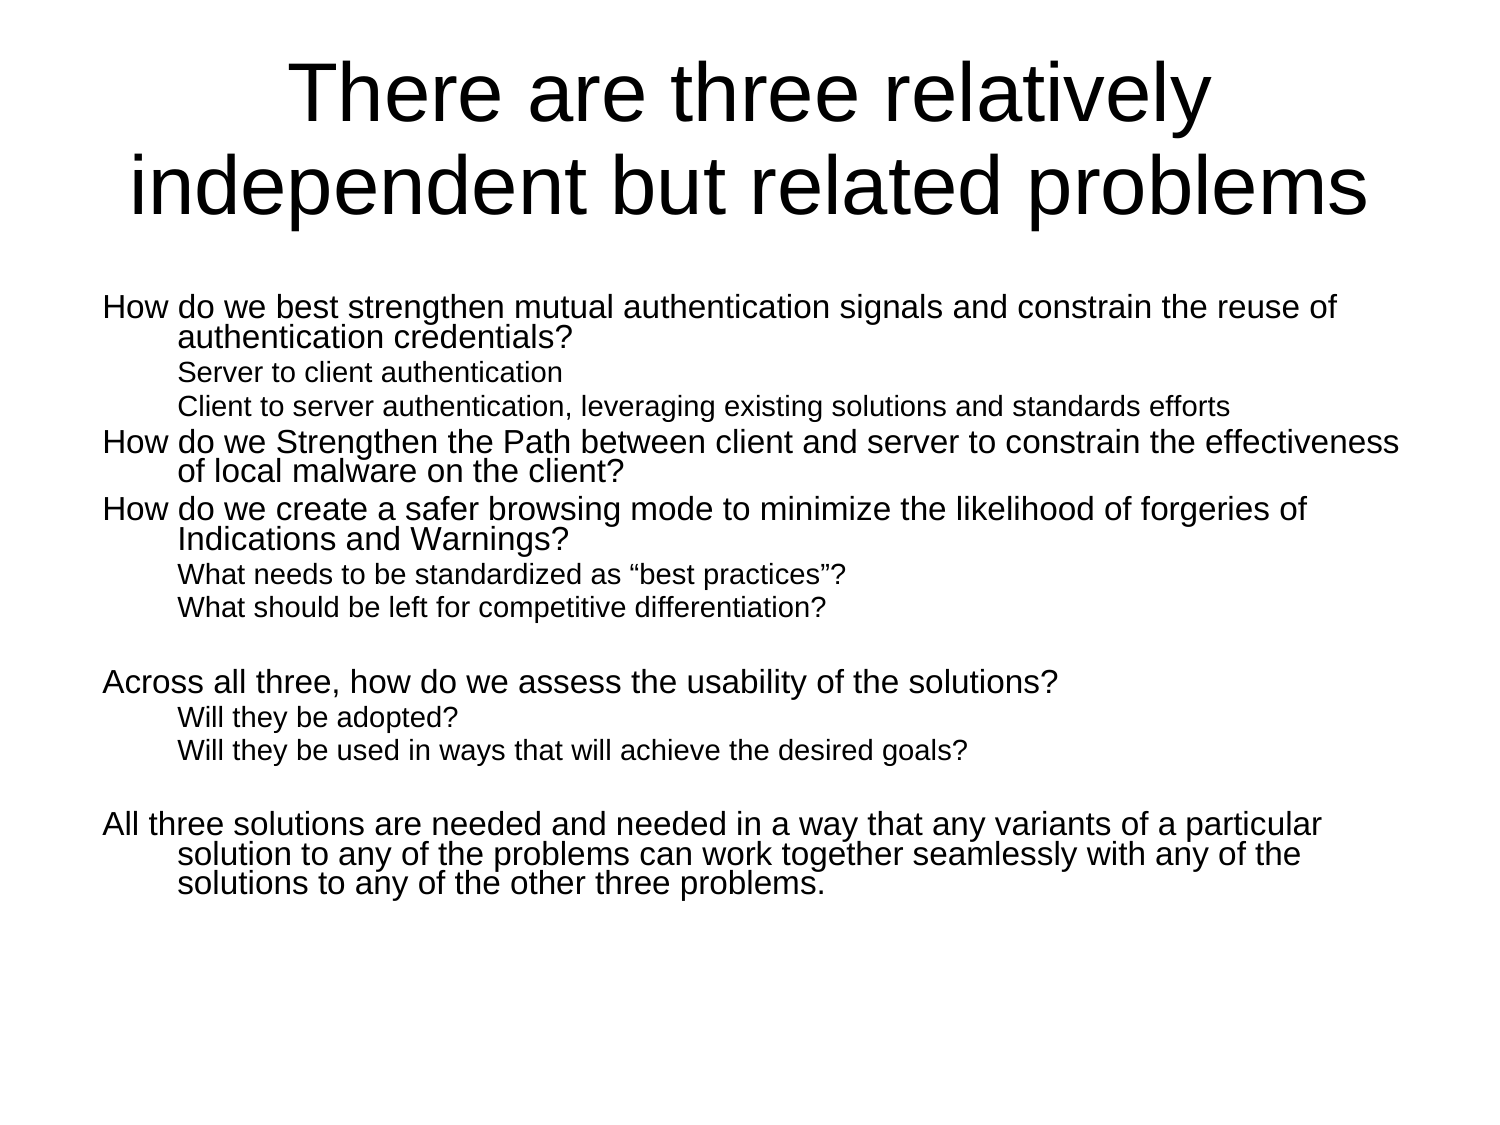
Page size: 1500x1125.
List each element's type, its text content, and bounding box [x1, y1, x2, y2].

title There are three relatively independent but related problems [75, 31, 1426, 247]
list How do we best strengthen mutual authentication signals and constrain the reuse of authentication credentials? Server to client authentication Client to server authentication, leveraging existing solutions and standards efforts How do we Strengthen the Path between client and server to constrain the effectiveness of local malware on the client? How do we create a safer browsing mode to minimize the likelihood of forgeries of Indications and Warnings? What needs to be standardized as “best practices”? What should be left for competitive differentiation? Across all three, how do we assess the usability of the solutions? Will they be adopted? Will they be used in ways that will achieve the desired goals? All three solutions are needed and needed in a way that any variants of a particular solution to any of the problems can work together seamlessly with any of the solutions to any of the other three problems. [87, 287, 1438, 1030]
